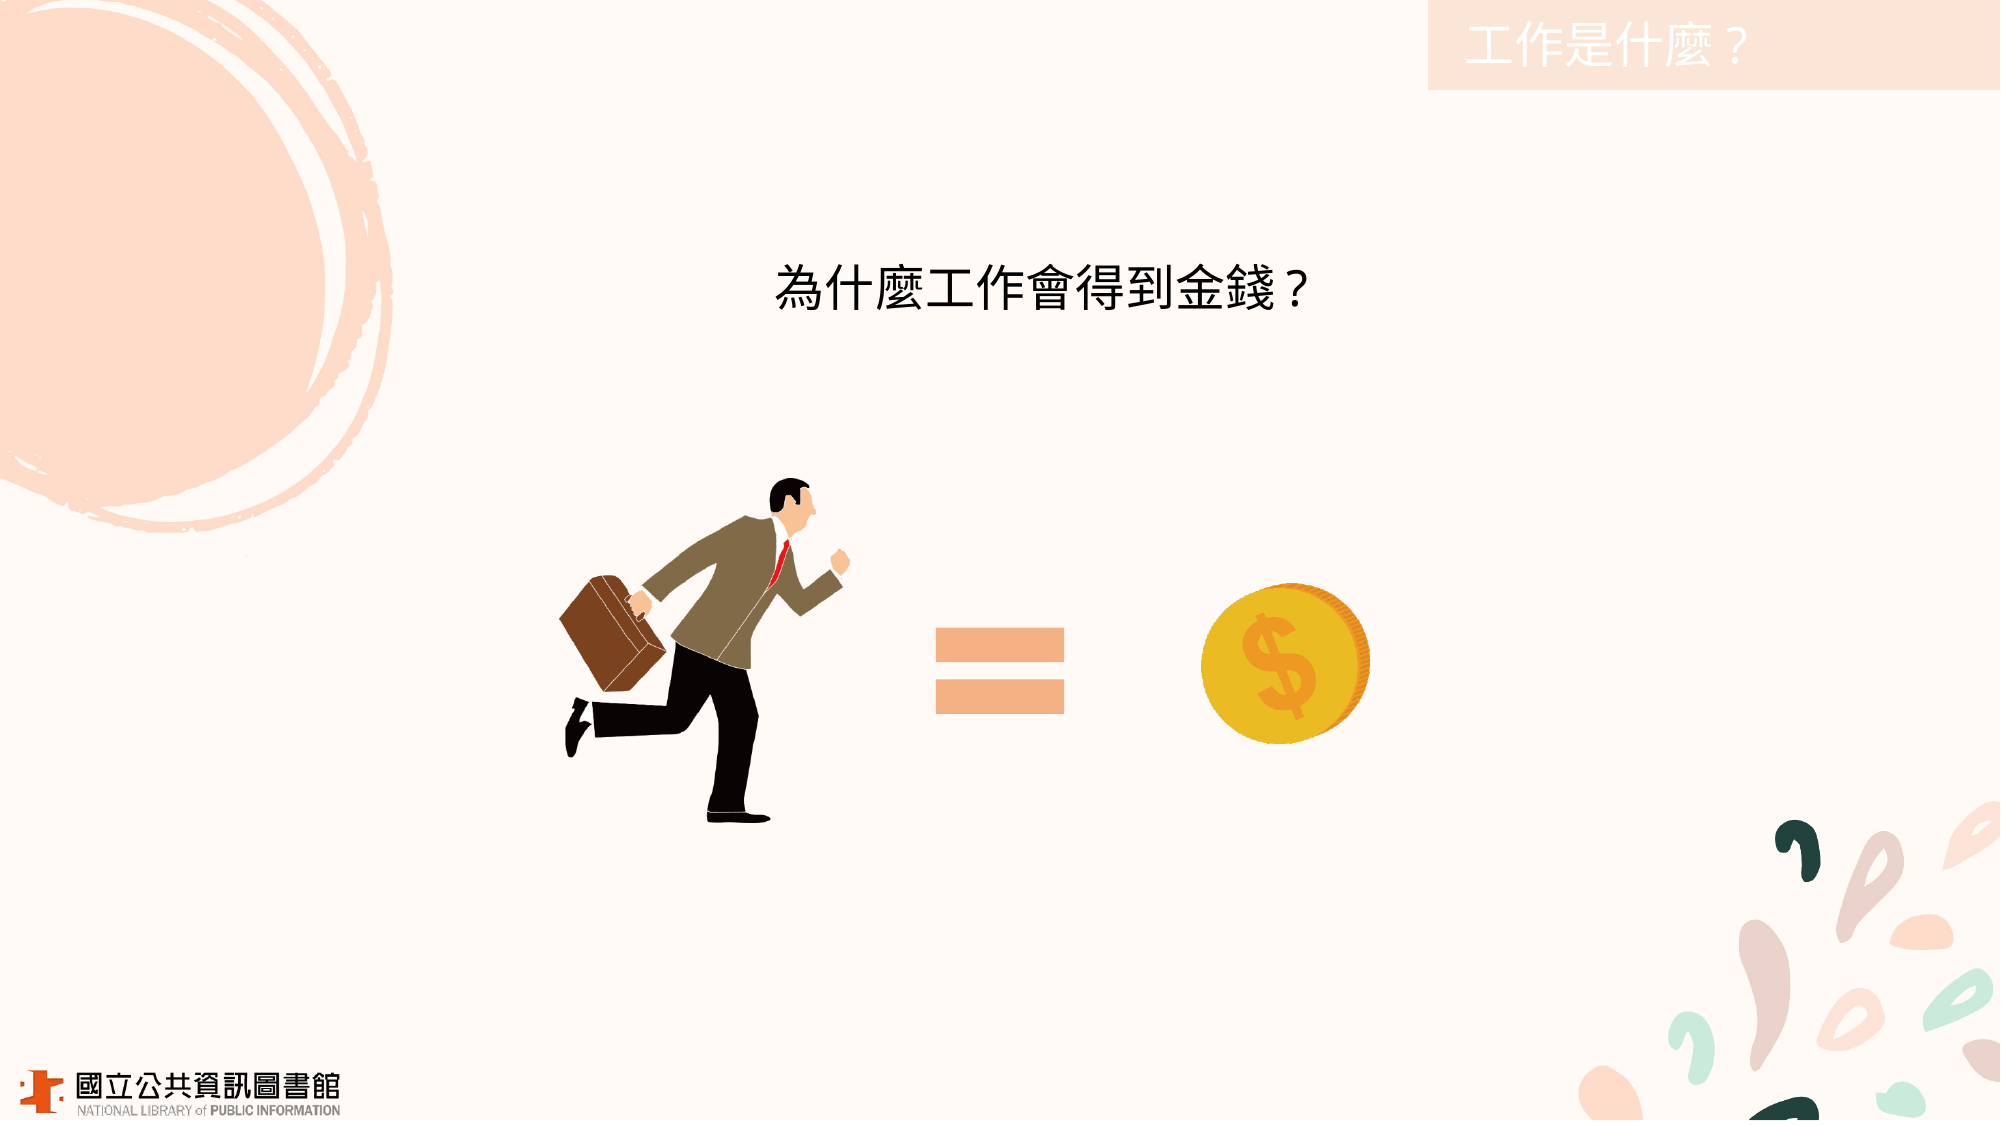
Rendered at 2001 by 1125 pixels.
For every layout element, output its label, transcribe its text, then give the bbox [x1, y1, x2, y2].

text_box 為什麼工作會得到金錢? [759, 251, 1333, 325]
text_box 工作是什麼? [1449, 0, 2000, 82]
text_box [1428, 0, 2000, 90]
text_box [935, 627, 1065, 663]
picture [0, 0, 2000, 1121]
text_box [935, 679, 1065, 714]
